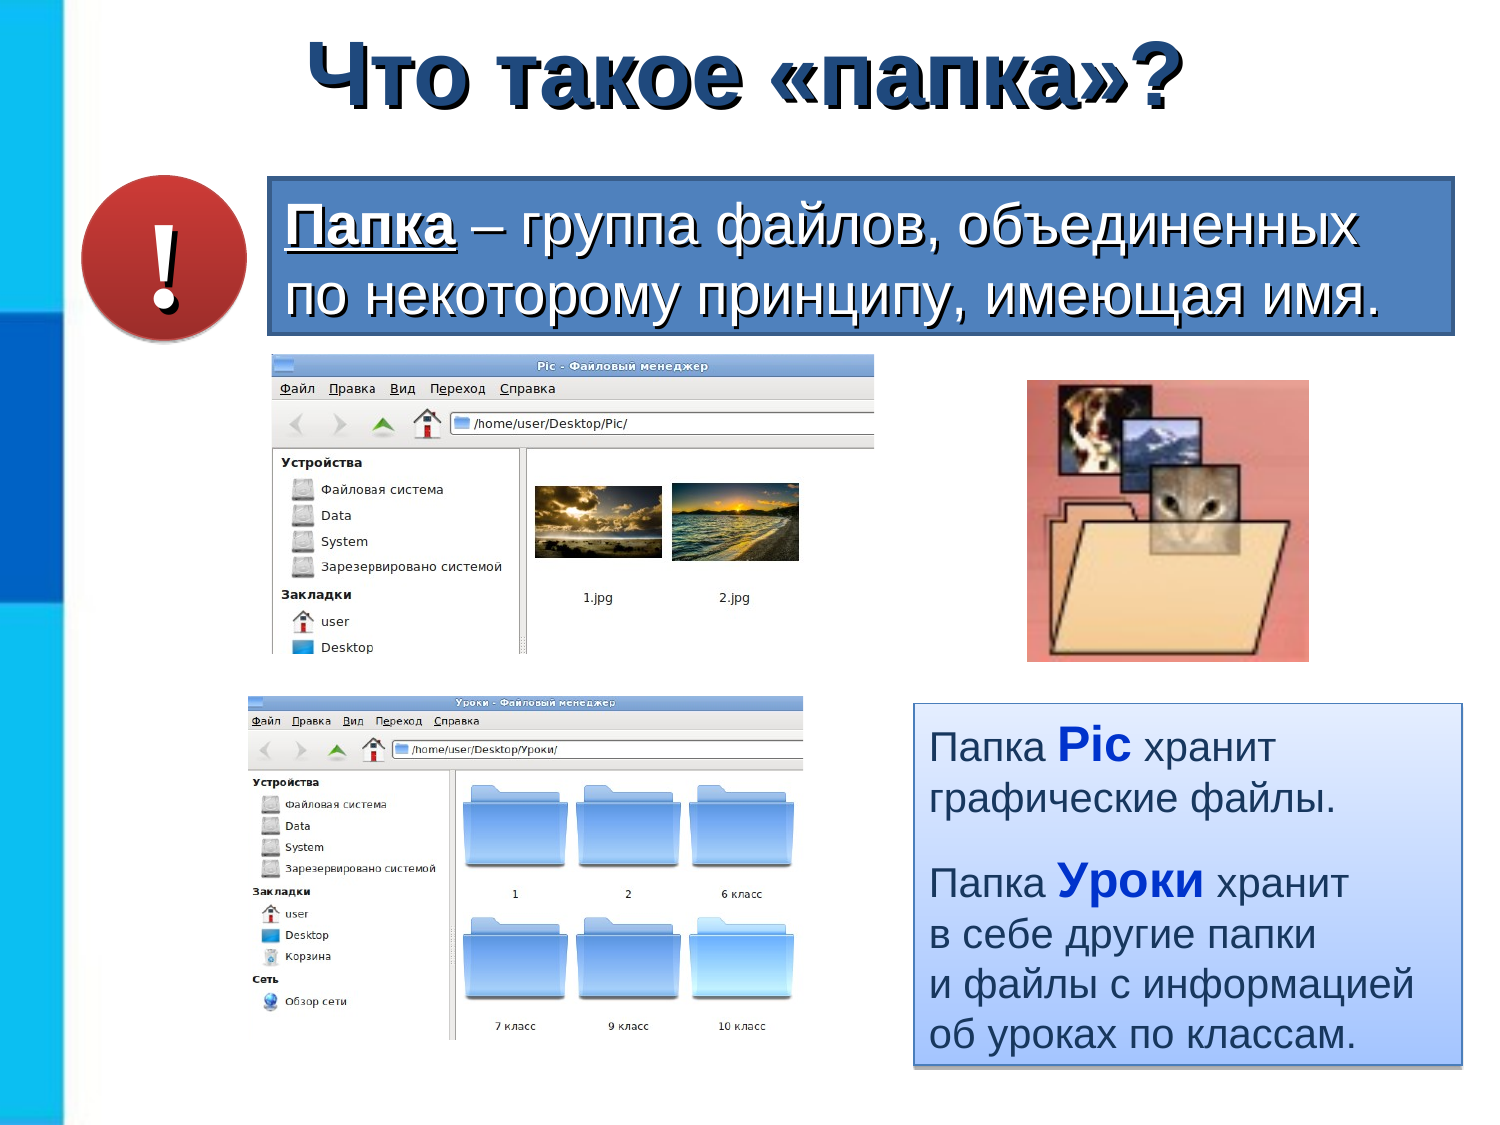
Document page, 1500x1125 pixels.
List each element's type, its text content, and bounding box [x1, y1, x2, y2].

text_box Папка Pic хранит графические файлы. Папка Уроки хранит в себе другие папки и файлы с информацией об уроках по классам. [913, 703, 1463, 1066]
text_box Папка – группа файлов, объединенных по некоторому принципу, имеющая имя. [269, 178, 1454, 335]
title Что такое «папка»? [260, 0, 1231, 138]
picture [0, 0, 1500, 1125]
text_box ! [82, 175, 247, 340]
